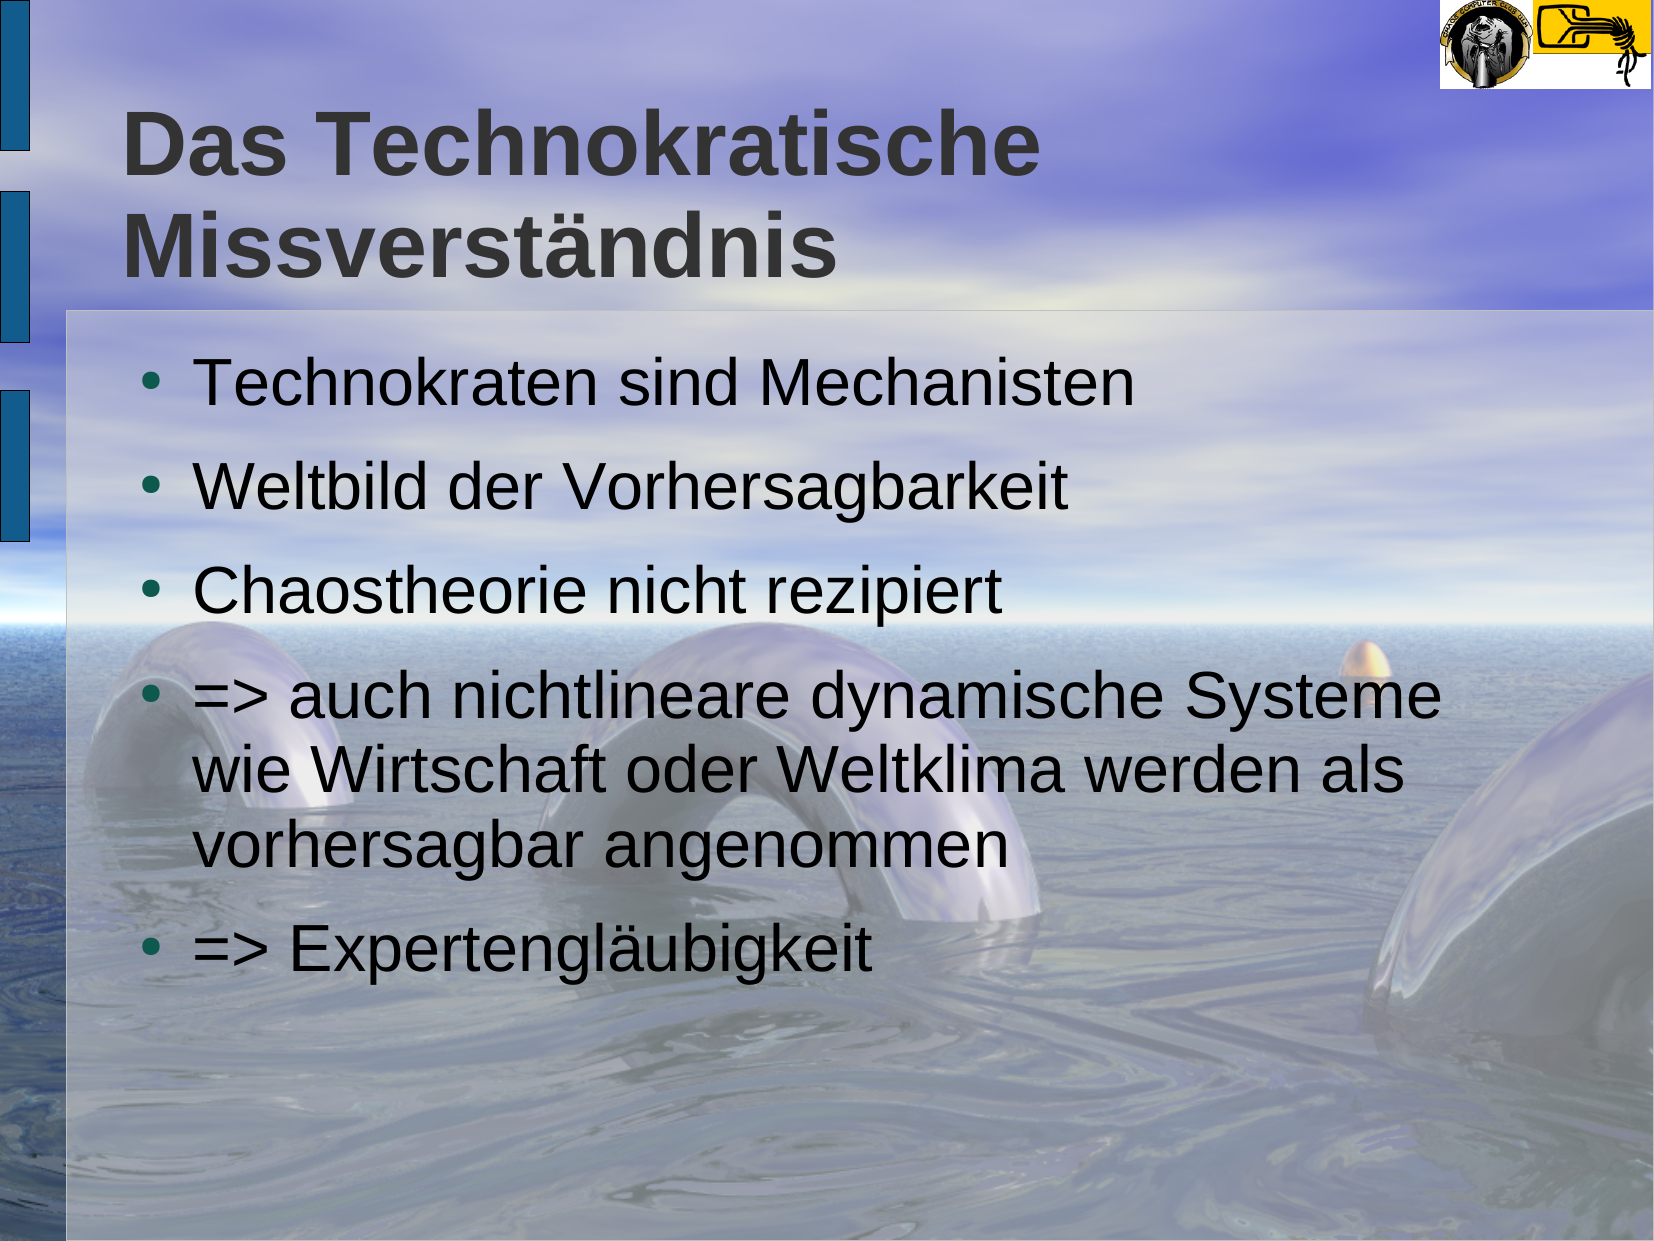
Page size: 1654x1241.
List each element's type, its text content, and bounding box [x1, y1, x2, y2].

picture [0, 0, 1654, 1241]
list Technokraten sind Mechanisten Weltbild der Vorhersagbarkeit Chaostheorie nicht rezipiert => auch nichtlineare dynamische Systeme wie Wirtschaft oder Weltklima werden als vorhersagbar angenommen => Expertengläubigkeit [121, 344, 1534, 1112]
title Das Technokratische Missverständnis [121, 92, 1534, 298]
